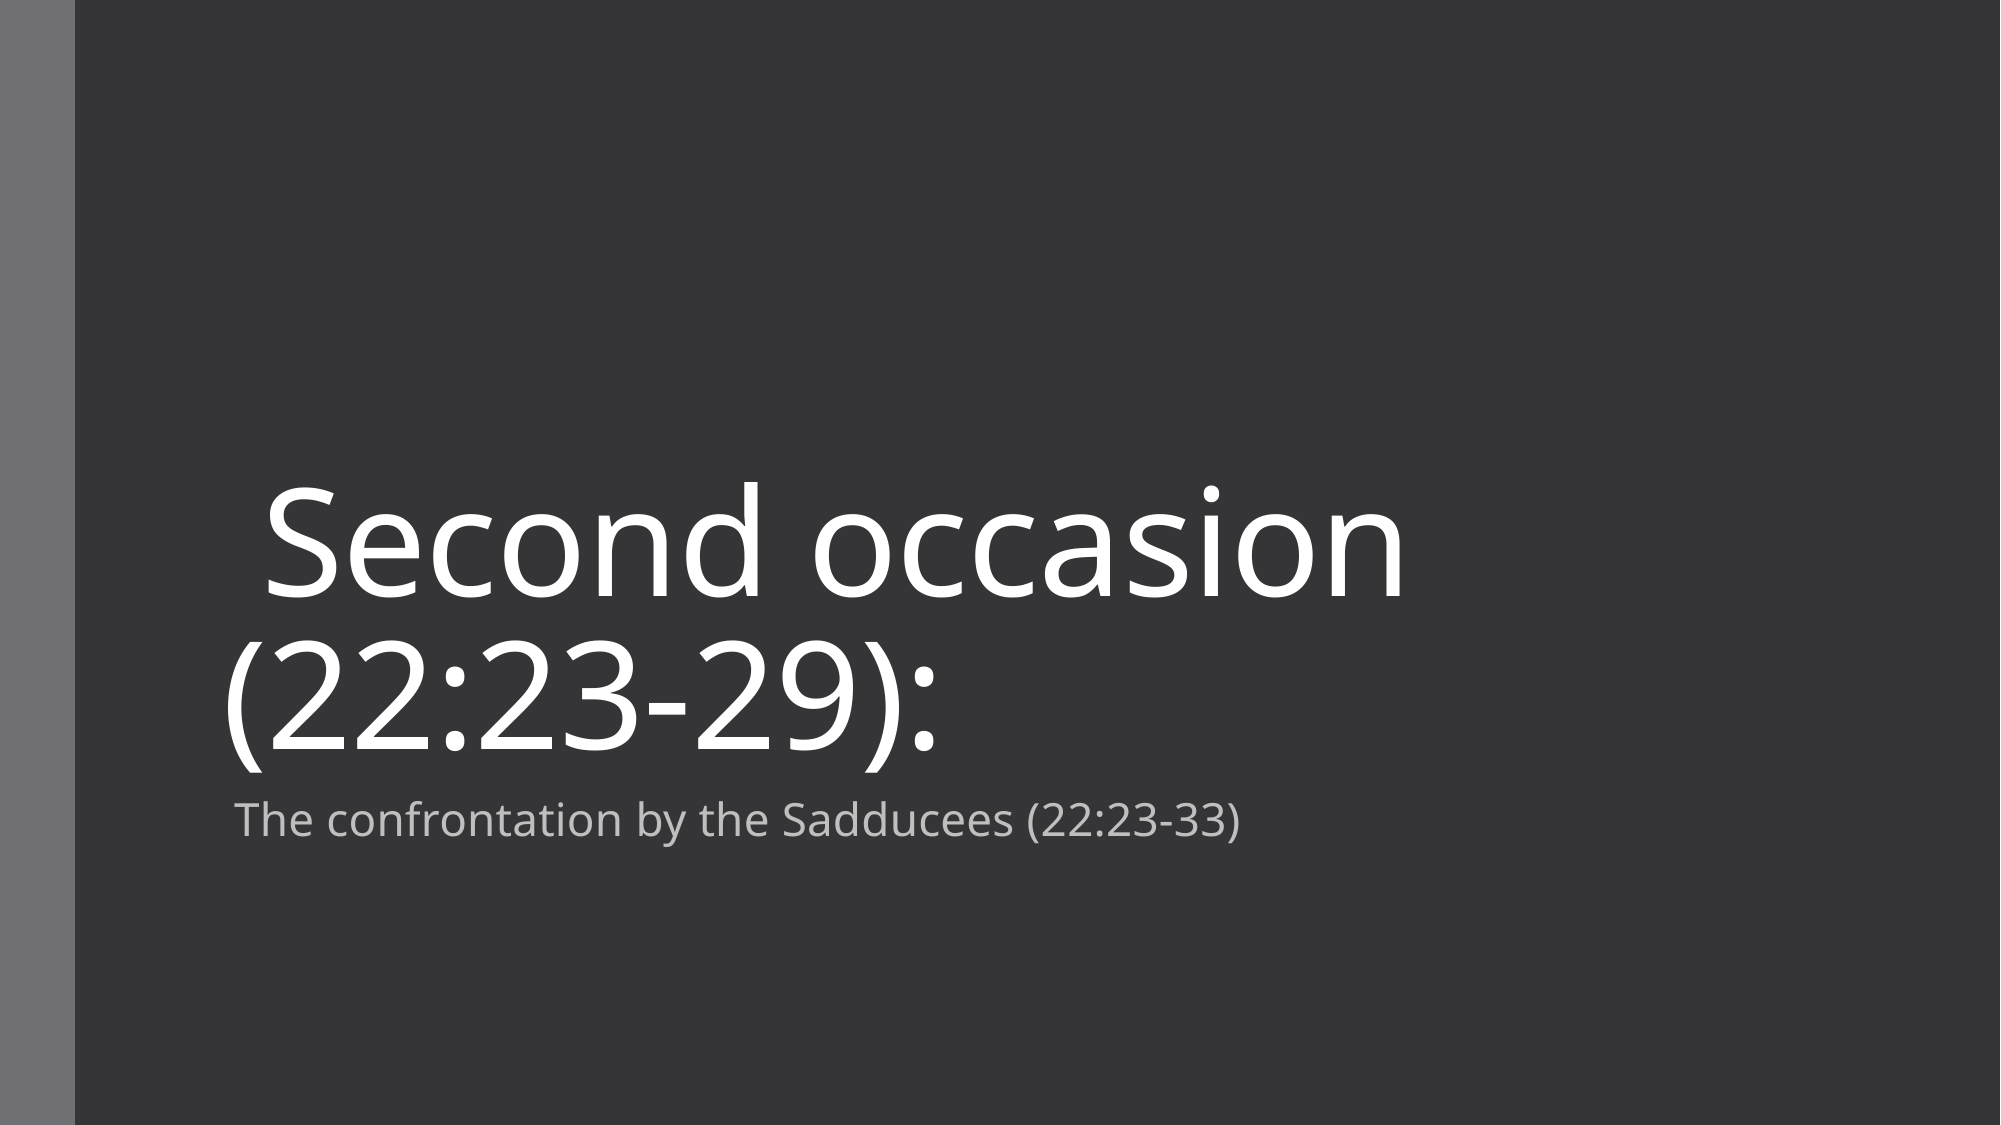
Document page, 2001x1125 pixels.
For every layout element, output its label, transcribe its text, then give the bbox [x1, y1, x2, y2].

subtitle The confrontation by the Sadducees (22:23-33) [206, 787, 1752, 1066]
title Second occasion (22:23-29): [206, 124, 1752, 787]
